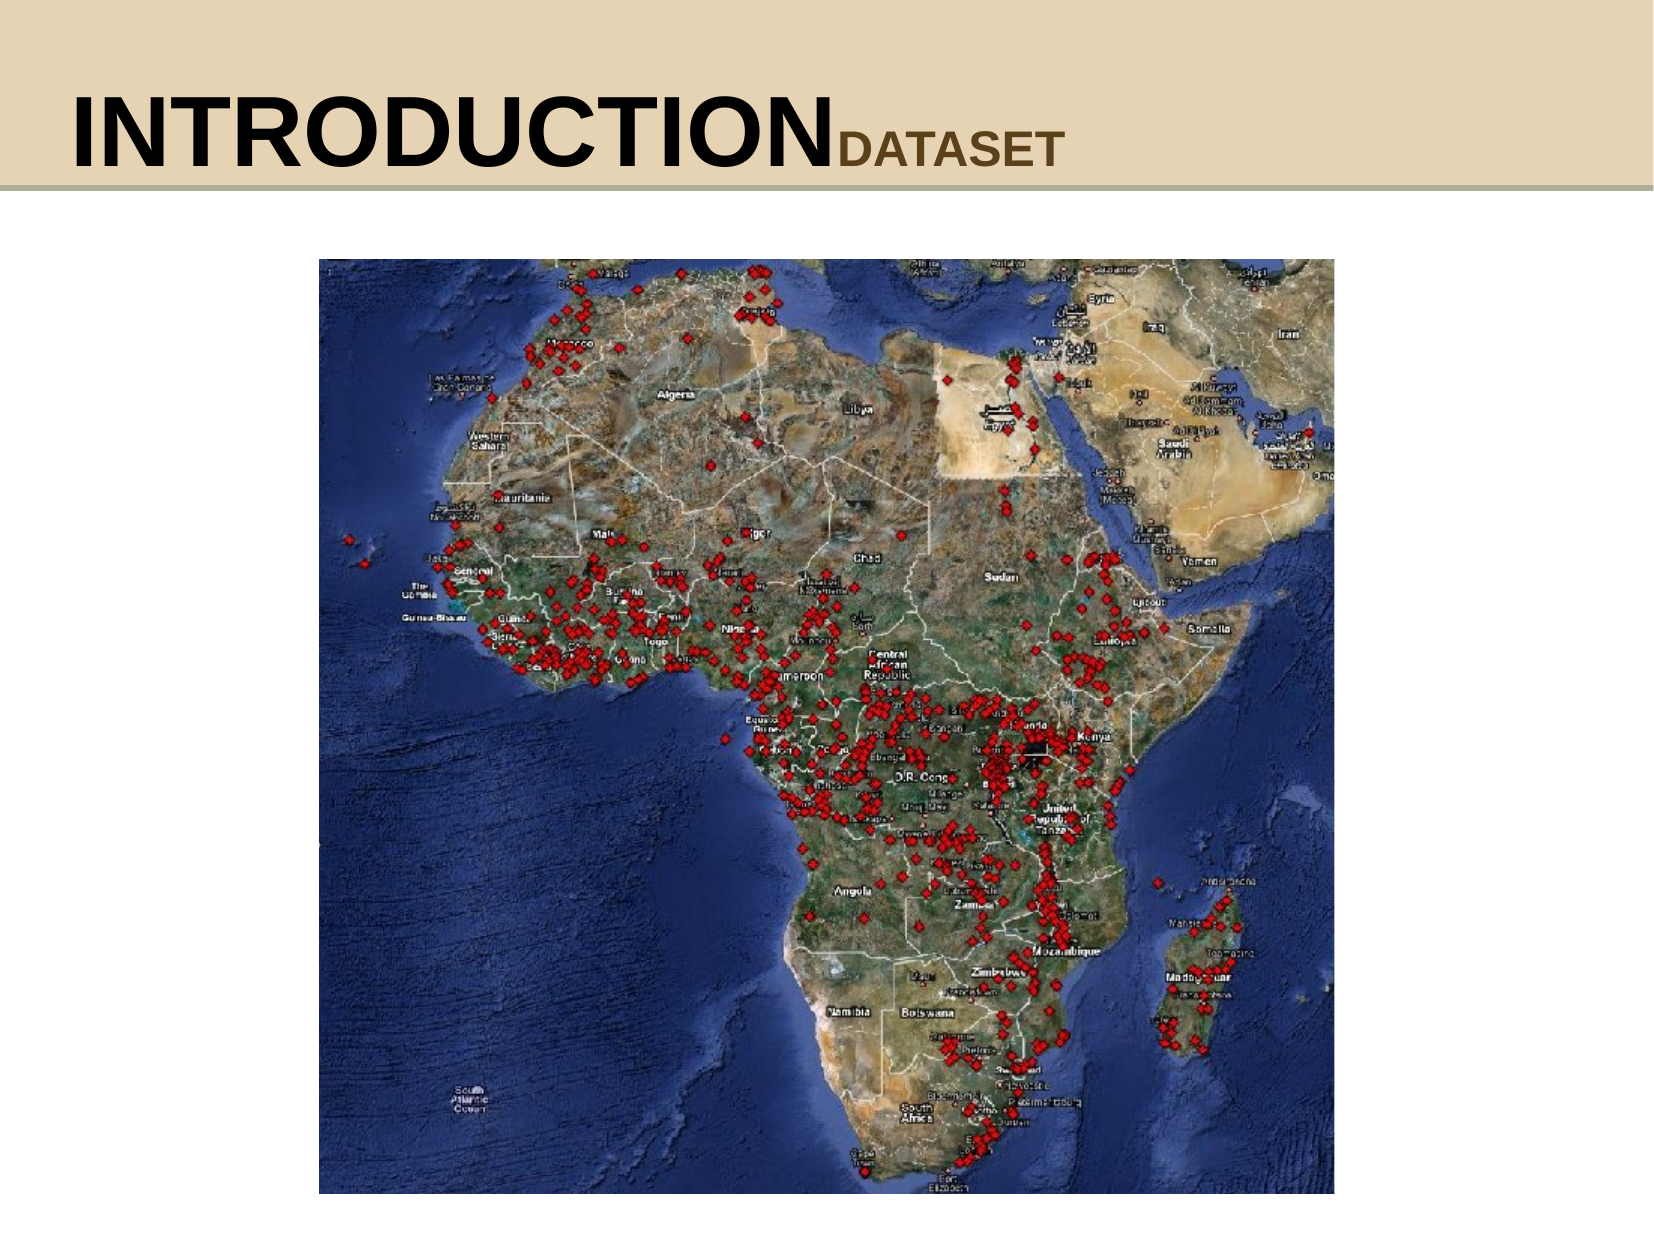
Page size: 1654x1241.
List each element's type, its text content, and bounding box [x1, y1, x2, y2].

picture [319, 259, 1335, 1194]
title INTRODUCTIONDATASET [0, 0, 1654, 188]
